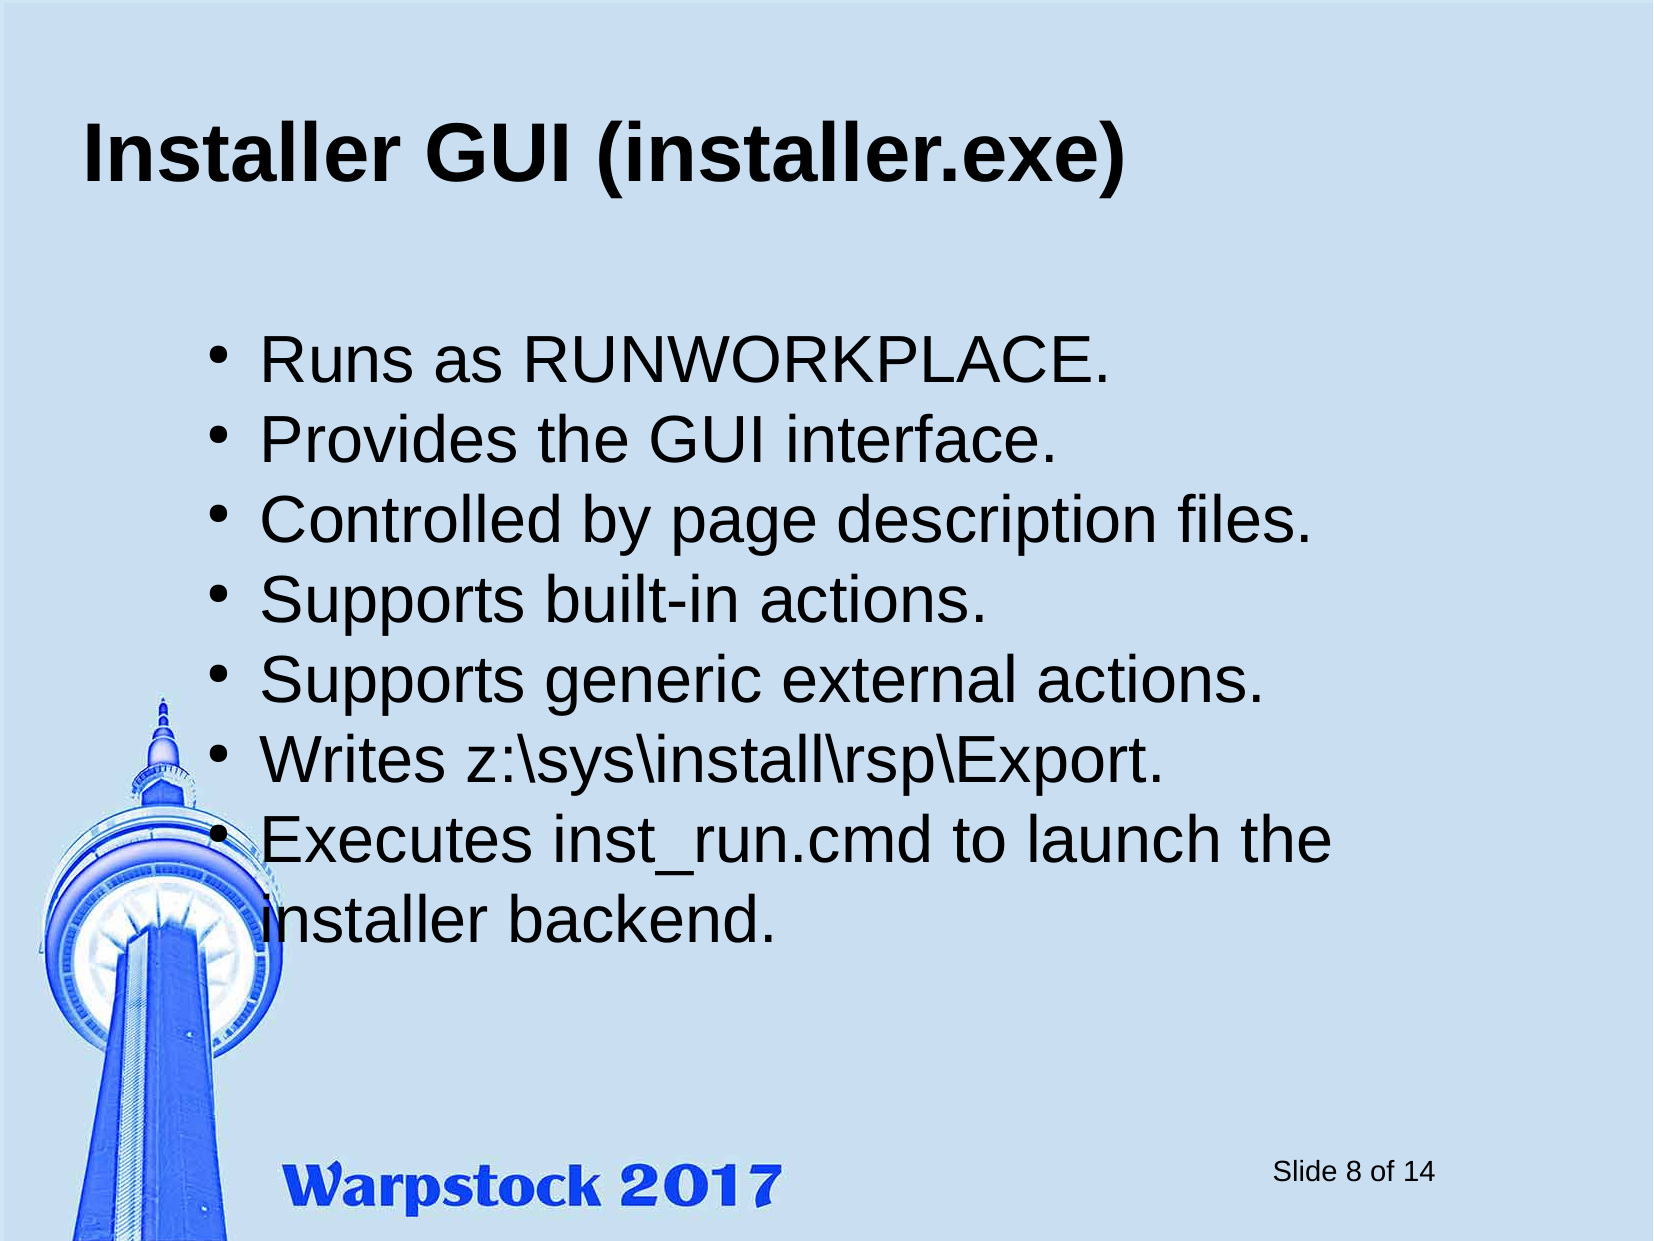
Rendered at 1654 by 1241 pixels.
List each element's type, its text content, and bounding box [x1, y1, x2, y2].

picture [4, 3, 1654, 1241]
title Installer GUI (installer.exe) [82, 49, 1571, 257]
text_box Runs as RUNWORKPLACE. Provides the GUI interface. Controlled by page description files. Supports built-in actions. Supports generic external actions. Writes z:\sys\install\rsp\Export. Executes inst_run.cmd to launch the installer backend. [173, 308, 1414, 918]
